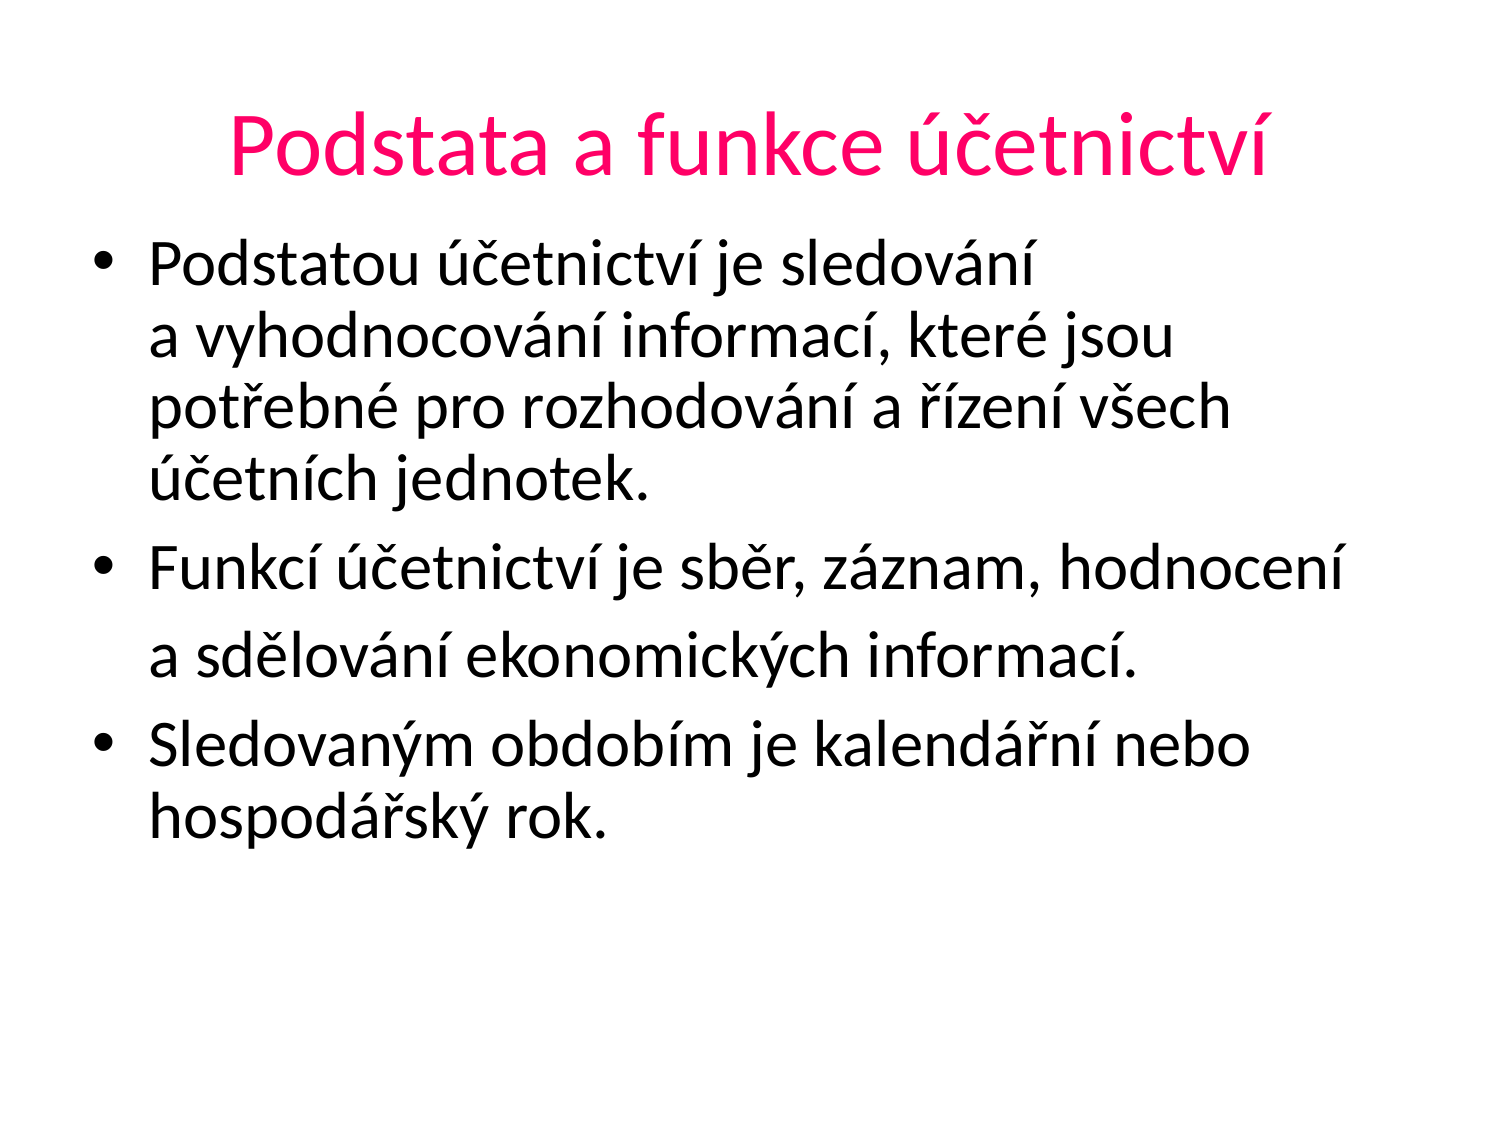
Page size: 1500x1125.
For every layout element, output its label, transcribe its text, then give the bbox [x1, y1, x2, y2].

list Podstatou účetnictví je sledování a vyhodnocování informací, které jsou potřebné pro rozhodování a řízení všech účetních jednotek. Funkcí účetnictví je sběr, záznam, hodnocení a sdělování ekonomických informací. Sledovaným obdobím je kalendářní nebo hospodářský rok. [76, 220, 1427, 1049]
title Podstata a funkce účetnictví [75, 45, 1426, 233]
